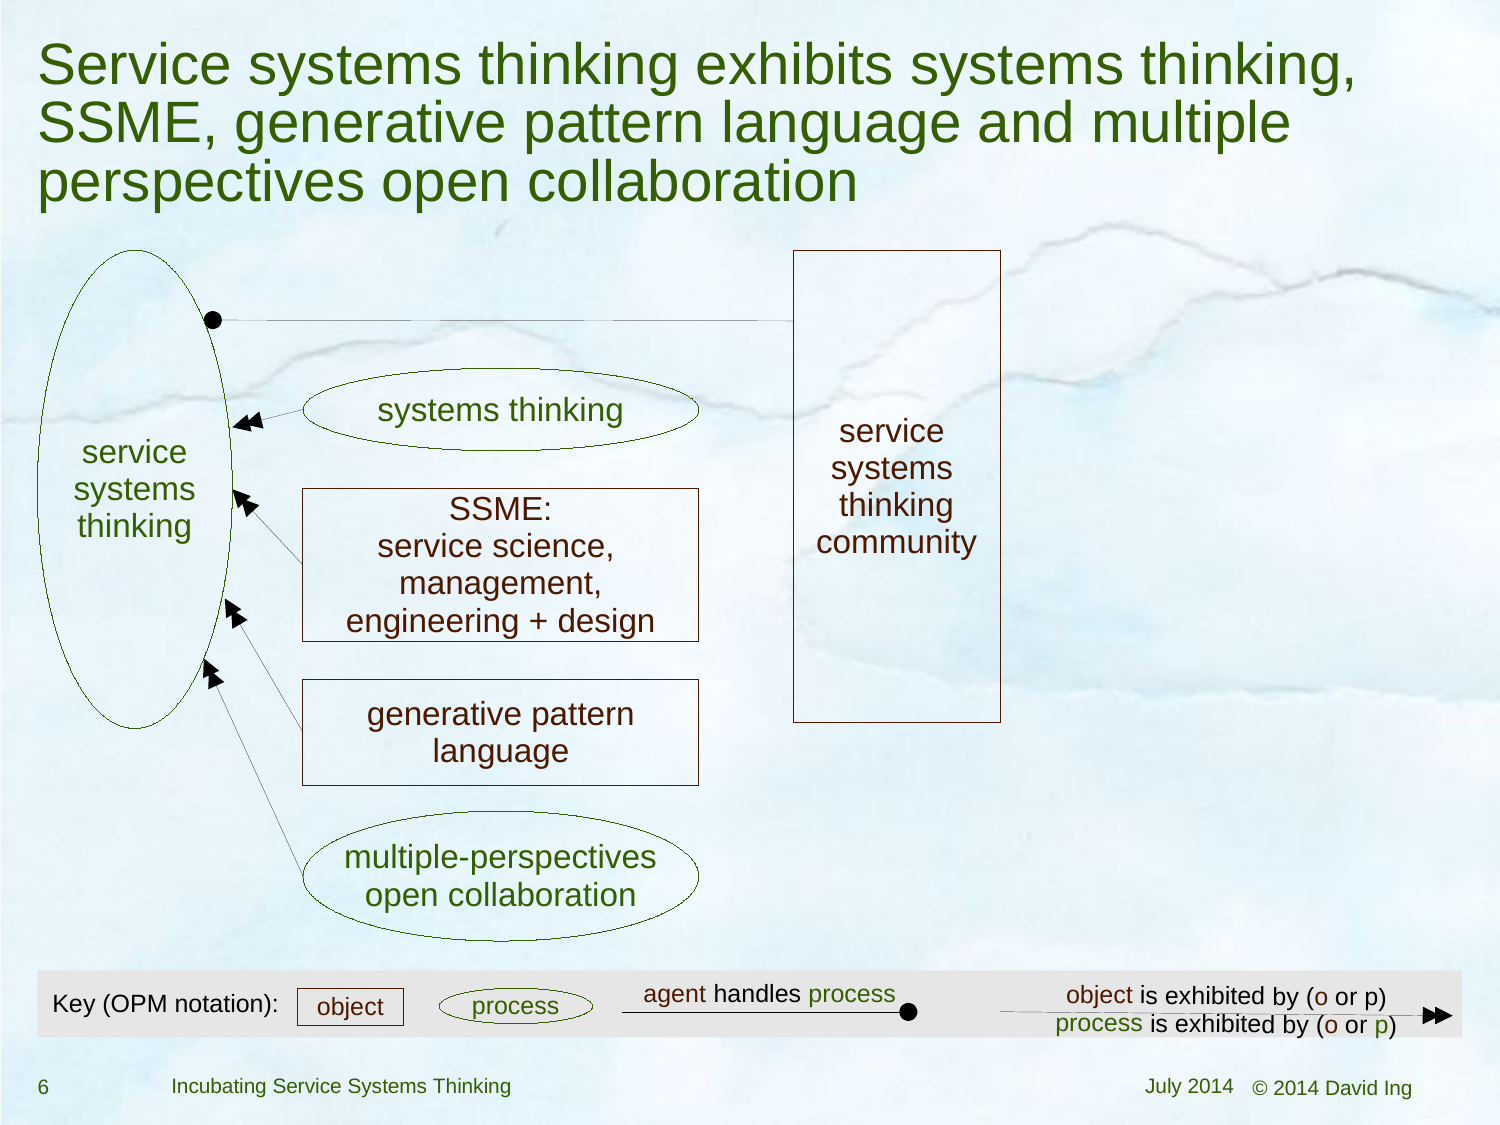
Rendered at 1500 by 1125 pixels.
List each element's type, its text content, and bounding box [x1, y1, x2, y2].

title Service systems thinking exhibits systems thinking, SSME, generative pattern language and multiple perspectives open collaboration [37, 37, 1463, 242]
text_box systems thinking [302, 368, 699, 451]
text_box multiple-perspectives open collaboration [302, 811, 699, 942]
text_box service systems thinking [37, 250, 233, 729]
text_box Key (OPM notation): [37, 970, 1463, 1038]
text_box process [439, 988, 593, 1024]
picture [0, 0, 1500, 1125]
text_box service systems thinking community [793, 250, 1001, 723]
text_box generative pattern language [302, 679, 699, 786]
text_box Key (OPM notation): [1319, 1015, 1393, 1038]
text_box SSME: service science, management, engineering + design [302, 488, 699, 642]
text_box object [297, 988, 404, 1026]
